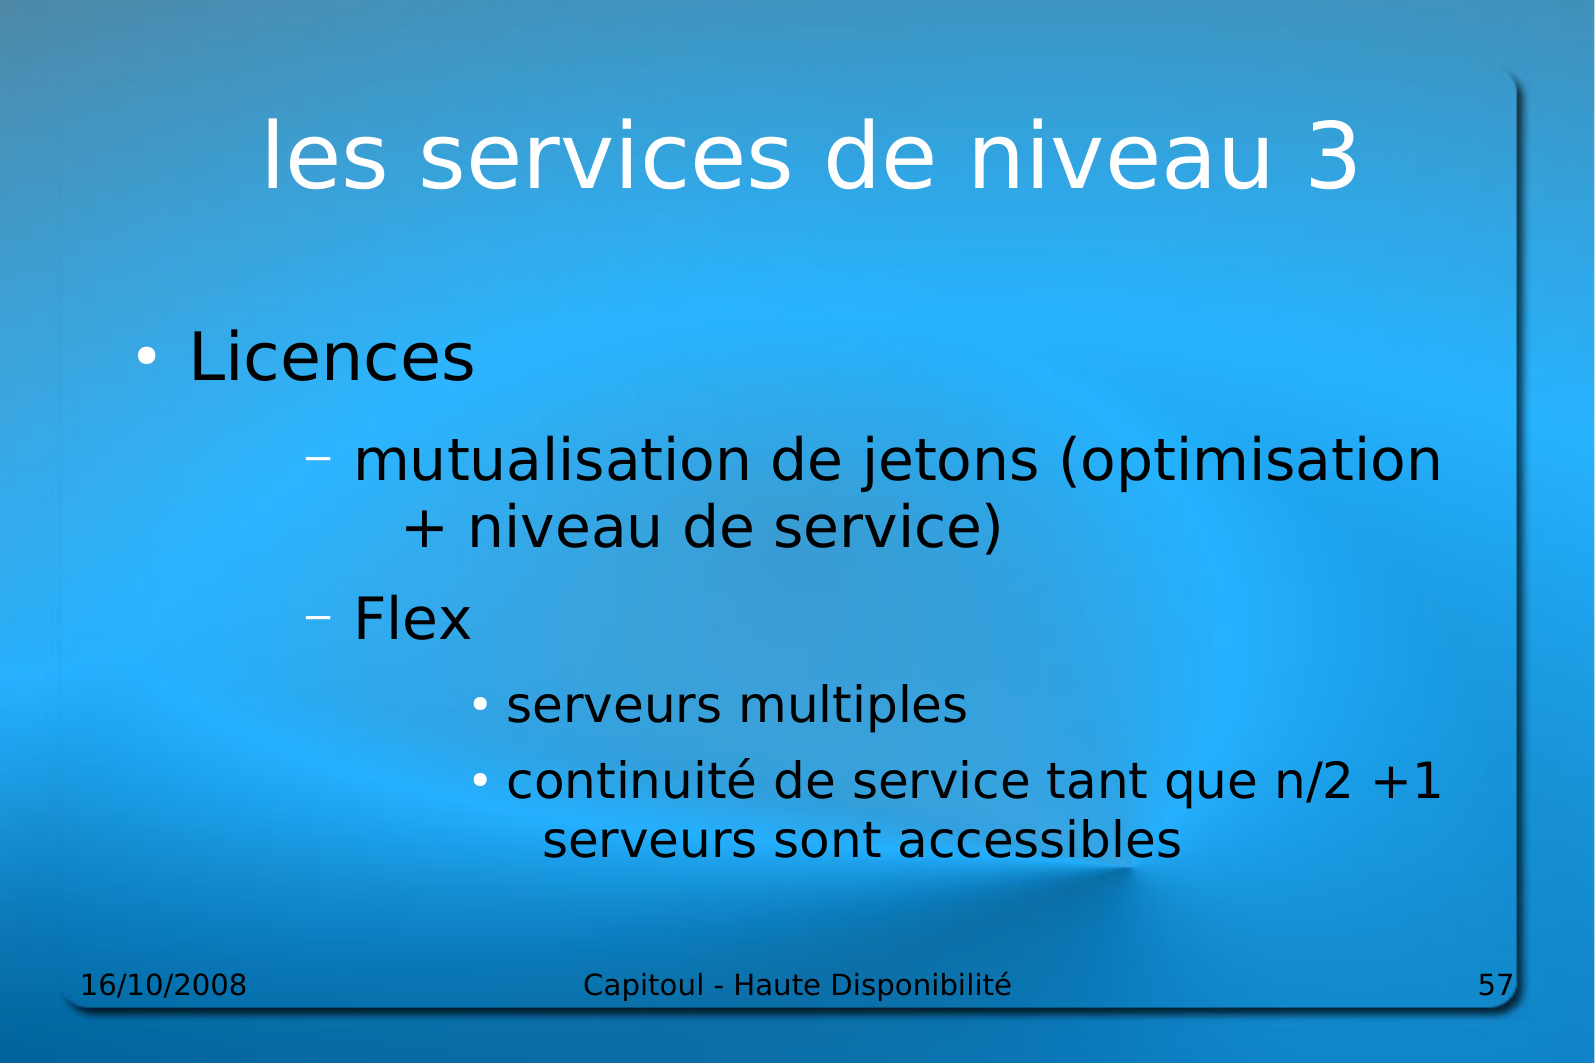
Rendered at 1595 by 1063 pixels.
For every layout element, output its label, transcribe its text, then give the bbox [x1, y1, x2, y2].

title les services de niveau 3 [117, 103, 1479, 211]
picture [0, 0, 1595, 1063]
list Licences mutualisation de jetons (optimisation + niveau de service) Flex serveurs multiples continuité de service tant que n/2 +1 serveurs sont accessibles [117, 318, 1479, 927]
